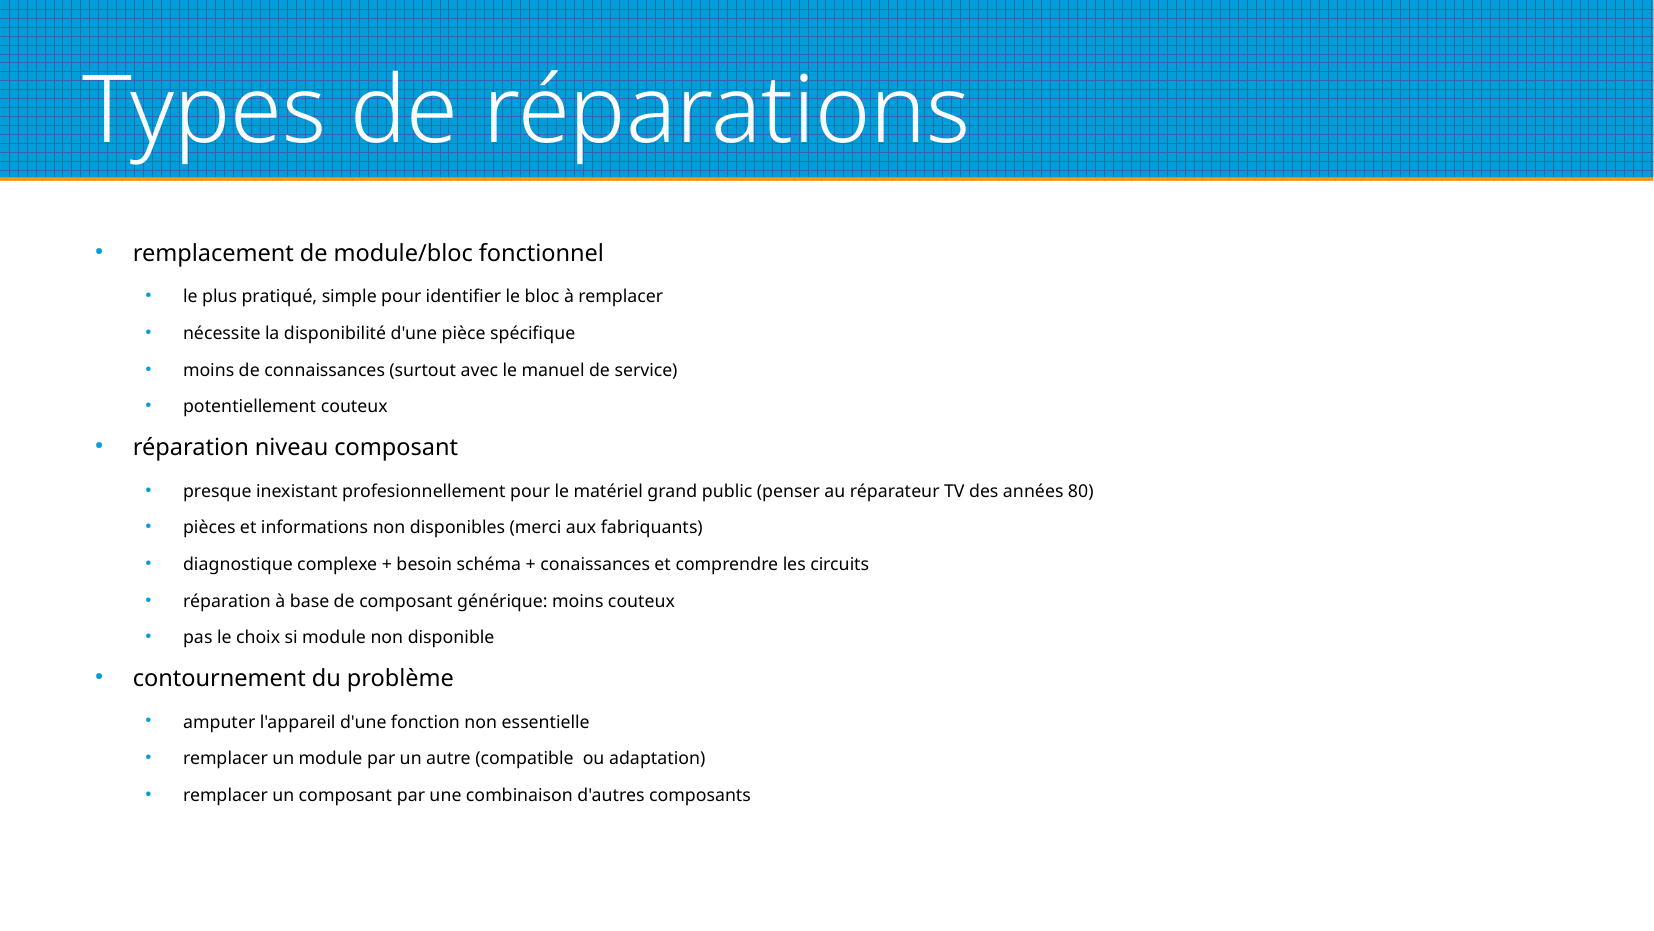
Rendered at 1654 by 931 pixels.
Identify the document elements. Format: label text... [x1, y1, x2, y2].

title Types de réparations [82, 14, 1571, 171]
list remplacement de module/bloc fonctionnel le plus pratiqué, simple pour identifier le bloc à remplacer nécessite la disponibilité d'une pièce spécifique moins de connaissances (surtout avec le manuel de service) potentiellement couteux réparation niveau composant presque inexistant profesionnellement pour le matériel grand public (penser au réparateur TV des années 80) pièces et informations non disponibles (merci aux fabriquants) diagnostique complexe + besoin schéma + conaissances et comprendre les circuits réparation à base de composant générique: moins couteux pas le choix si module non disponible contournement du problème amputer l'appareil d'une fonction non essentielle remplacer un module par un autre (compatible ou adaptation) remplacer un composant par une combinaison d'autres composants [82, 236, 1536, 811]
